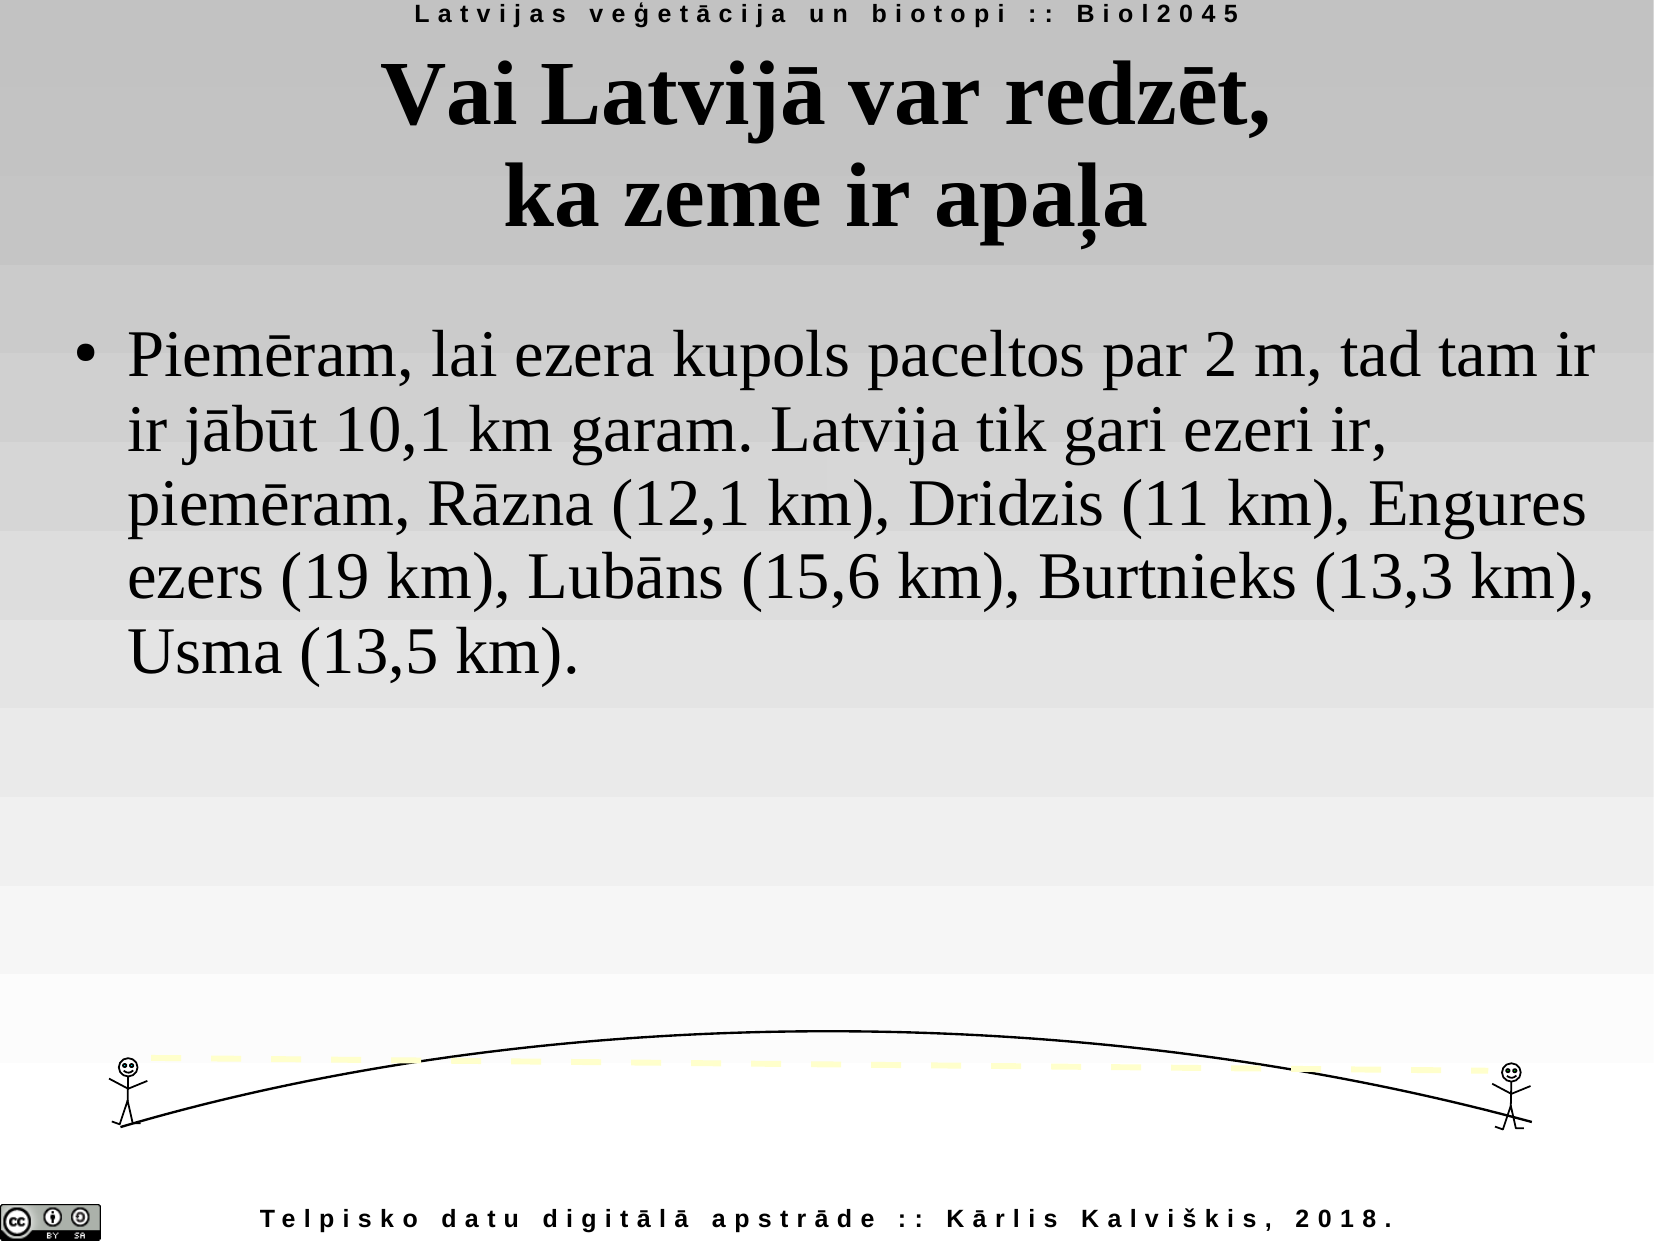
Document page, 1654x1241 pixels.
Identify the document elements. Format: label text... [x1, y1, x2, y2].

list Piemēram, lai ezera kupols paceltos par 2 m, tad tam ir ir jābūt 10,1 km garam. Latvija tik gari ezeri ir, piemēram, Rāzna (12,1 km), Dridzis (11 km), Engures ezers (19 km), Lubāns (15,6 km), Burtnieks (13,3 km), Usma (13,5 km). [56, 317, 1600, 1175]
title Vai Latvijā var redzēt, ka zeme ir apaļa [0, 1, 1654, 287]
picture [0, 287, 1654, 1241]
